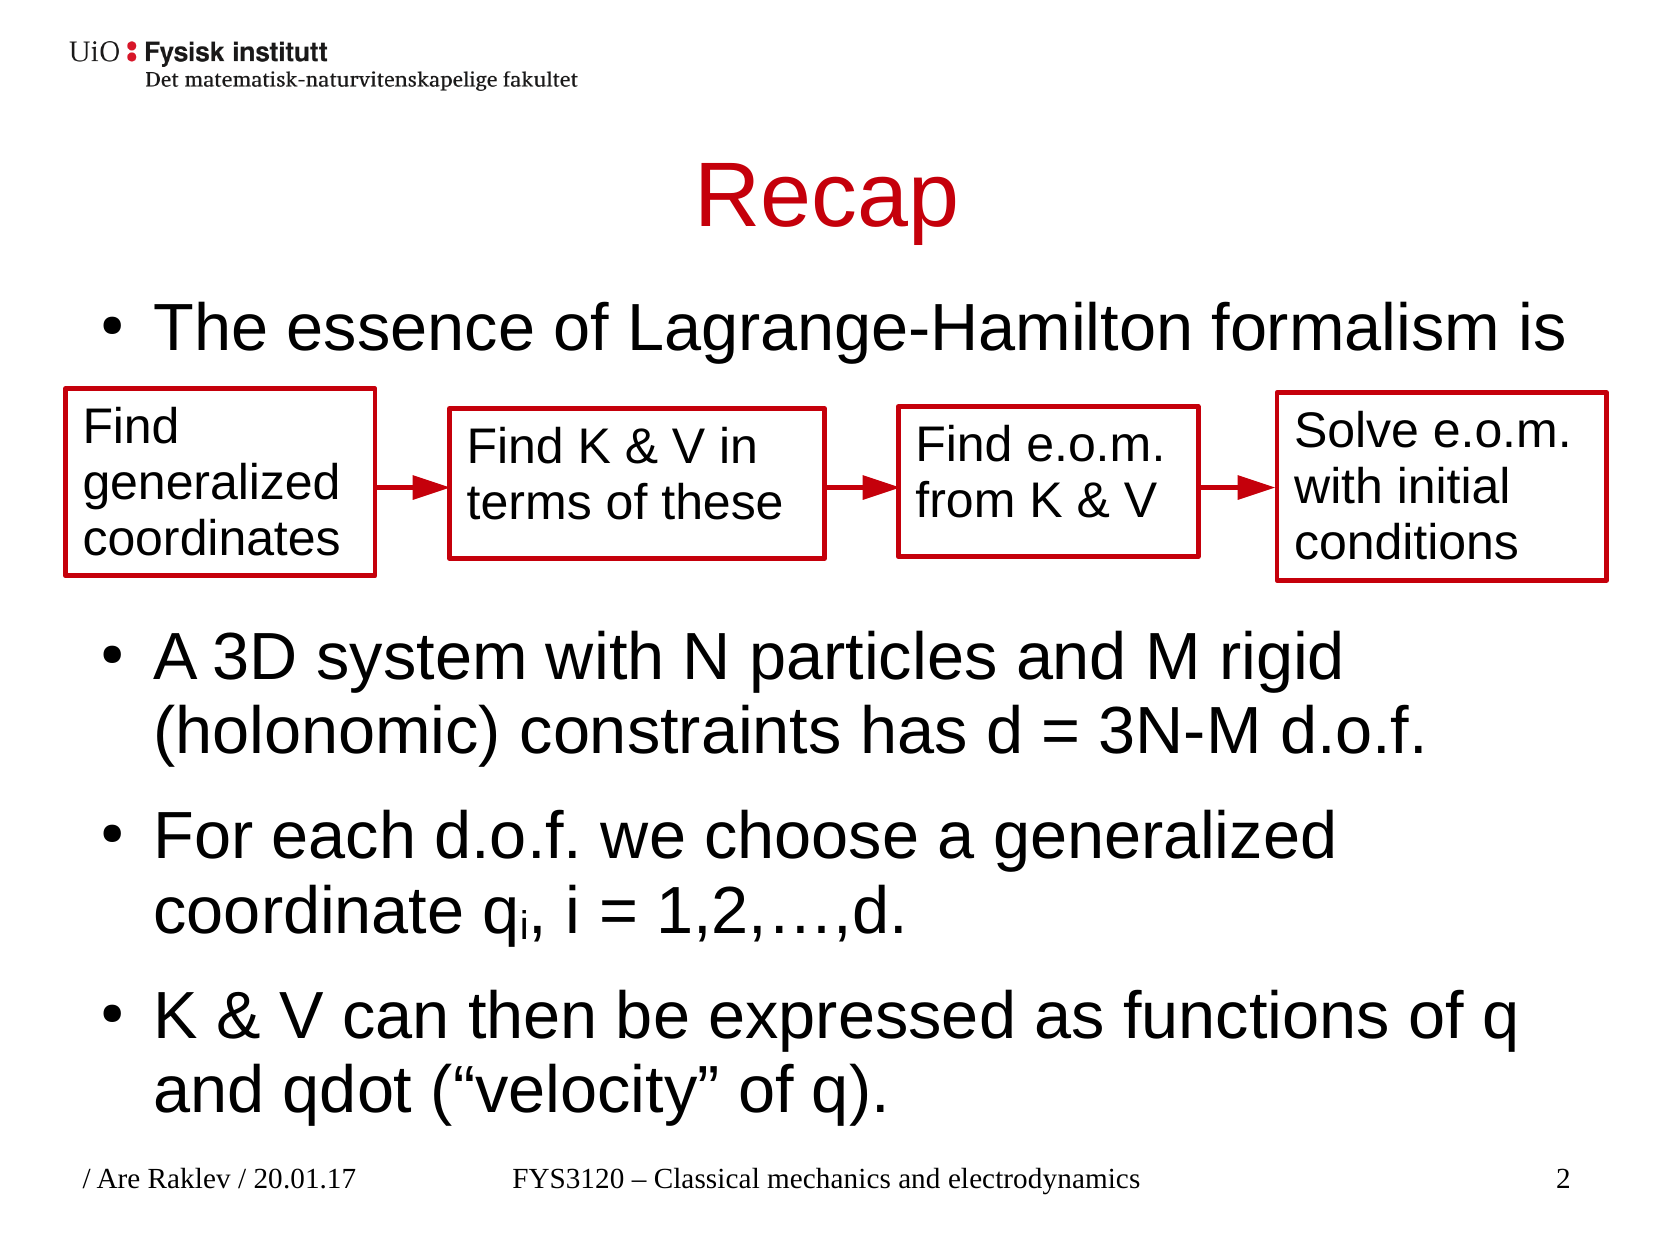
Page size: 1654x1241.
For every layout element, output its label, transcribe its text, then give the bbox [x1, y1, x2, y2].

list The essence of Lagrange-Hamilton formalism is A 3D system with N particles and M rigid (holonomic) constraints has d = 3N-M d.o.f. For each d.o.f. we choose a generalized coordinate qi, i = 1,2,…,d. K & V can then be expressed as functions of q and qdot (“velocity” of q). [82, 290, 1571, 487]
text_box Find generalized coordinates [65, 388, 376, 576]
text_box Solve e.o.m. with initial conditions [1277, 392, 1607, 581]
picture [68, 37, 581, 93]
text_box Find K & V in terms of these [449, 408, 825, 559]
text_box Find e.o.m. from K & V [898, 406, 1199, 557]
title Recap [82, 90, 1571, 290]
list The essence of Lagrange-Hamilton formalism is A 3D system with N particles and M rigid (holonomic) constraints has d = 3N-M d.o.f. For each d.o.f. we choose a generalized coordinate qi, i = 1,2,…,d. K & V can then be expressed as functions of q and qdot (“velocity” of q). [82, 488, 1571, 1125]
